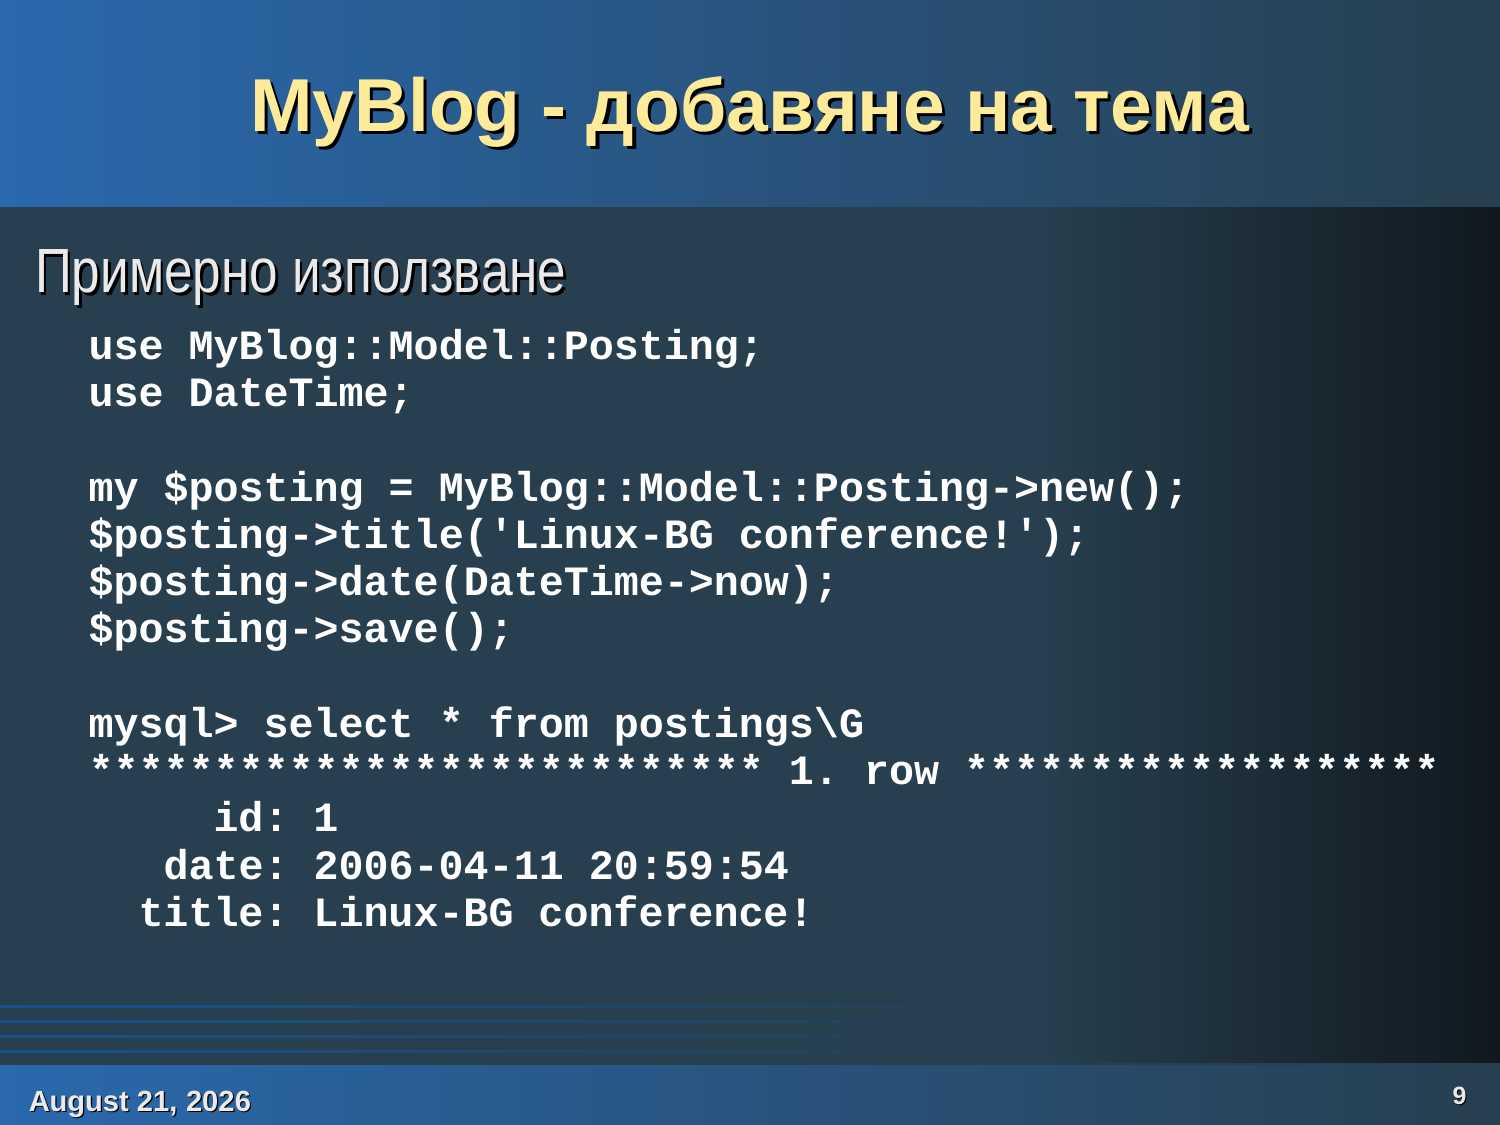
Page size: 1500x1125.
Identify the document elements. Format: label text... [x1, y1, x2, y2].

list Примерно използване [31, 232, 1469, 1065]
text_box use MyBlog::Model::Posting; use DateTime; my $posting = MyBlog::Model::Posting->new(); $posting->title('Linux-BG conference!'); $posting->date(DateTime->now); $posting->save(); mysql> select * from postings\G *************************** 1. row ******************* id: 1 date: 2006-04-11 20:59:54 title: Linux-BG conference! [88, 324, 1439, 1063]
title MyBlog - добавяне на тема [13, 8, 1487, 197]
